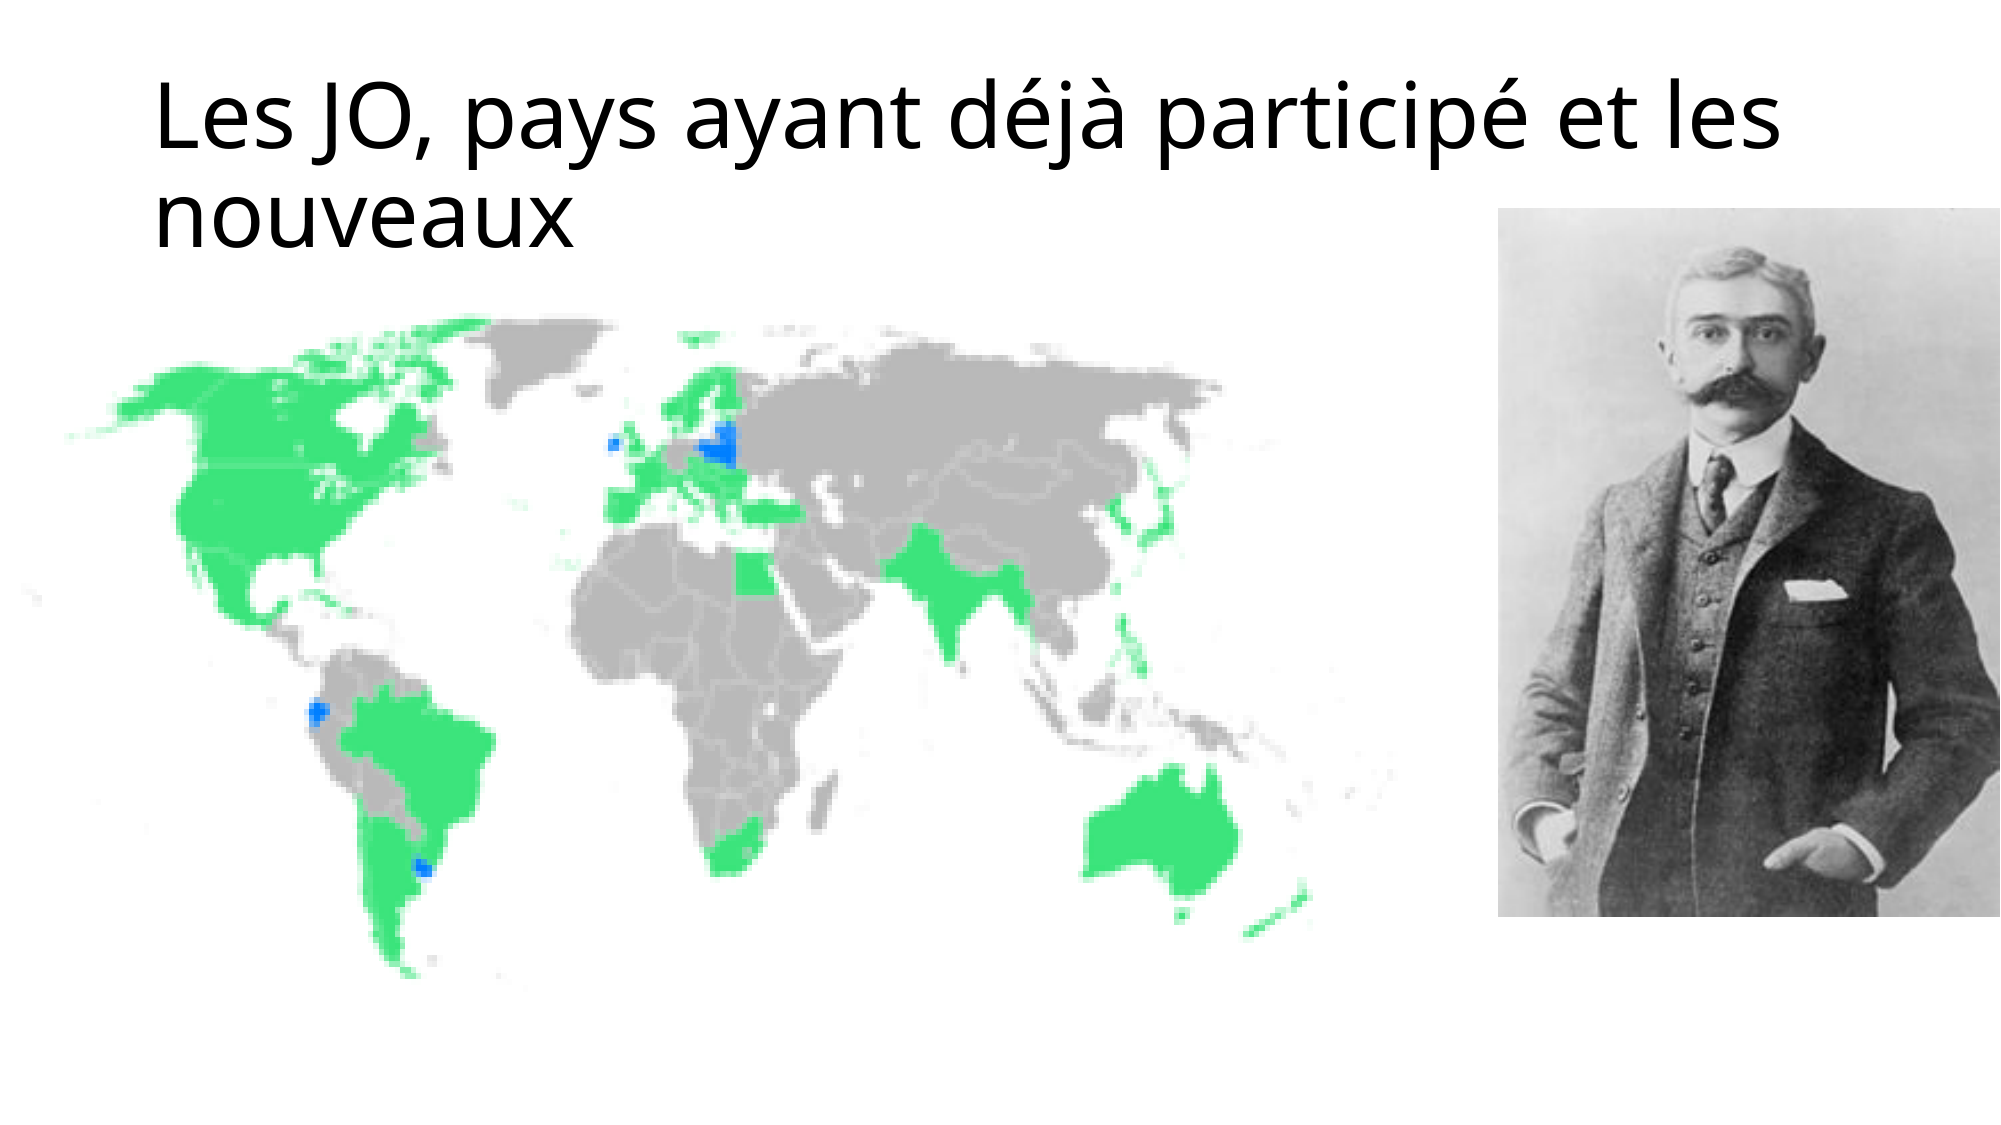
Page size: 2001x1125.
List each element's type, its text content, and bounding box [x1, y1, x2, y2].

picture [16, 307, 1404, 992]
picture [1498, 208, 2000, 917]
title Les JO, pays ayant déjà participé et les nouveaux [137, 59, 1863, 278]
